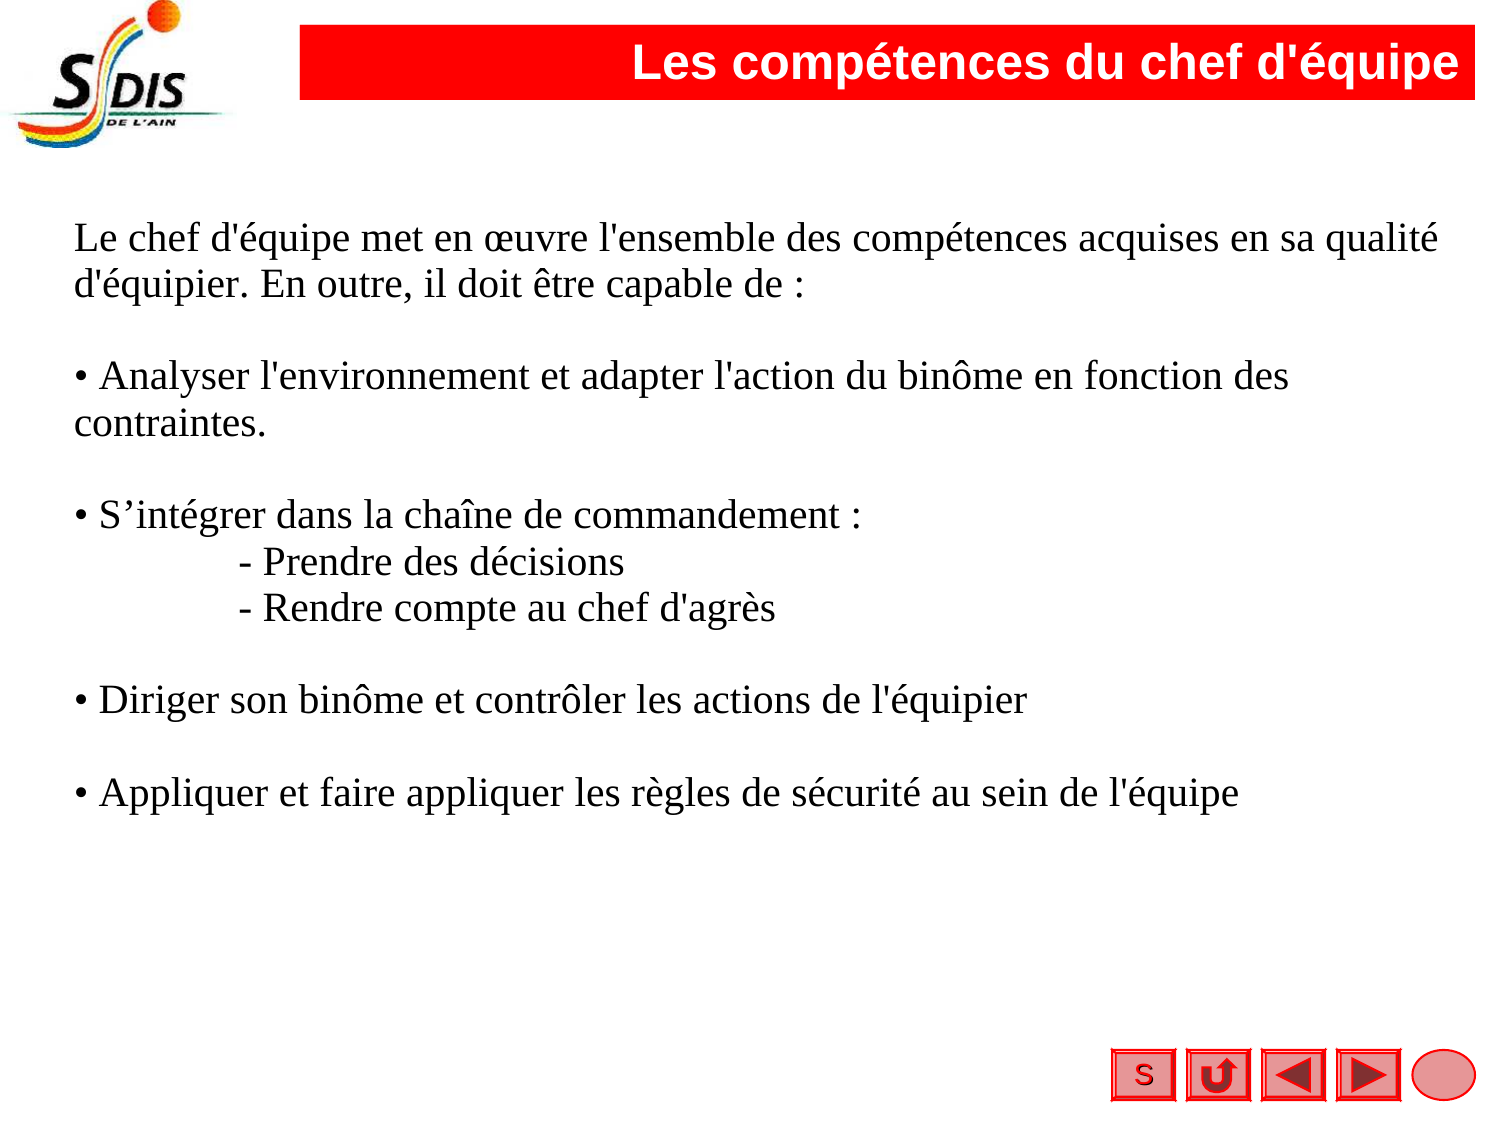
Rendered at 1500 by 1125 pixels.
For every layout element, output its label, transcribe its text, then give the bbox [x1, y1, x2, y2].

text_box Le chef d'équipe met en œuvre l'ensemble des compétences acquises en sa qualité d'équipier. En outre, il doit être capable de : Analyser l'environnement et adapter l'action du binôme en fonction des contraintes. S’intégrer dans la chaîne de commandement : - Prendre des décisions - Rendre compte au chef d'agrès Diriger son binôme et contrôler les actions de l'équipier Appliquer et faire appliquer les règles de sécurité au sein de l'équipe [59, 206, 1477, 857]
text_box [1412, 1049, 1476, 1101]
picture [1192, 1055, 1245, 1095]
picture [0, 0, 237, 148]
text_box Les compétences du chef d'équipe [299, 24, 1475, 100]
picture [1342, 1055, 1395, 1095]
picture [1267, 1055, 1320, 1095]
picture [1117, 1055, 1170, 1095]
